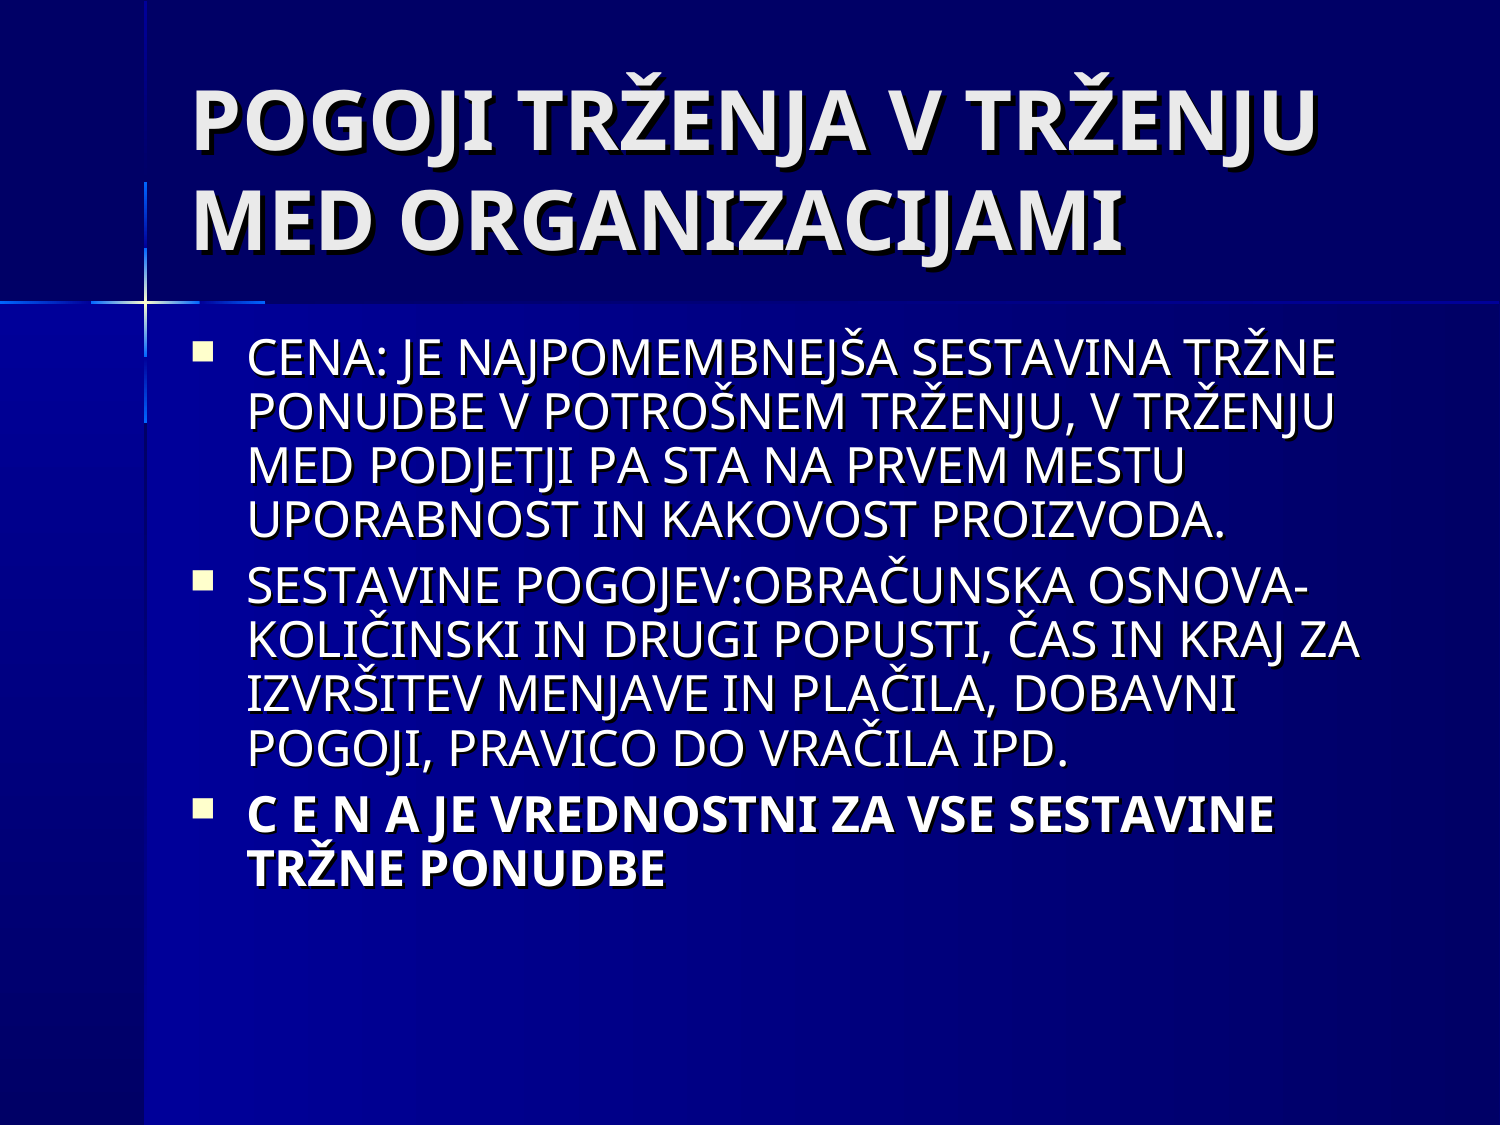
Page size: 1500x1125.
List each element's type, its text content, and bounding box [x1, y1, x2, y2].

list CENA: JE NAJPOMEMBNEJŠA SESTAVINA TRŽNE PONUDBE V POTROŠNEM TRŽENJU, V TRŽENJU MED PODJETJI PA STA NA PRVEM MESTU UPORABNOST IN KAKOVOST PROIZVODA. SESTAVINE POGOJEV:OBRAČUNSKA OSNOVA-KOLIČINSKI IN DRUGI POPUSTI, ČAS IN KRAJ ZA IZVRŠITEV MENJAVE IN PLAČILA, DOBAVNI POGOJI, PRAVICO DO VRAČILA IPD. C E N A JE VREDNOSTNI ZA VSE SESTAVINE TRŽNE PONUDBE [174, 324, 1413, 1001]
title POGOJI TRŽENJA V TRŽENJU MED ORGANIZACIJAMI [174, 49, 1413, 285]
